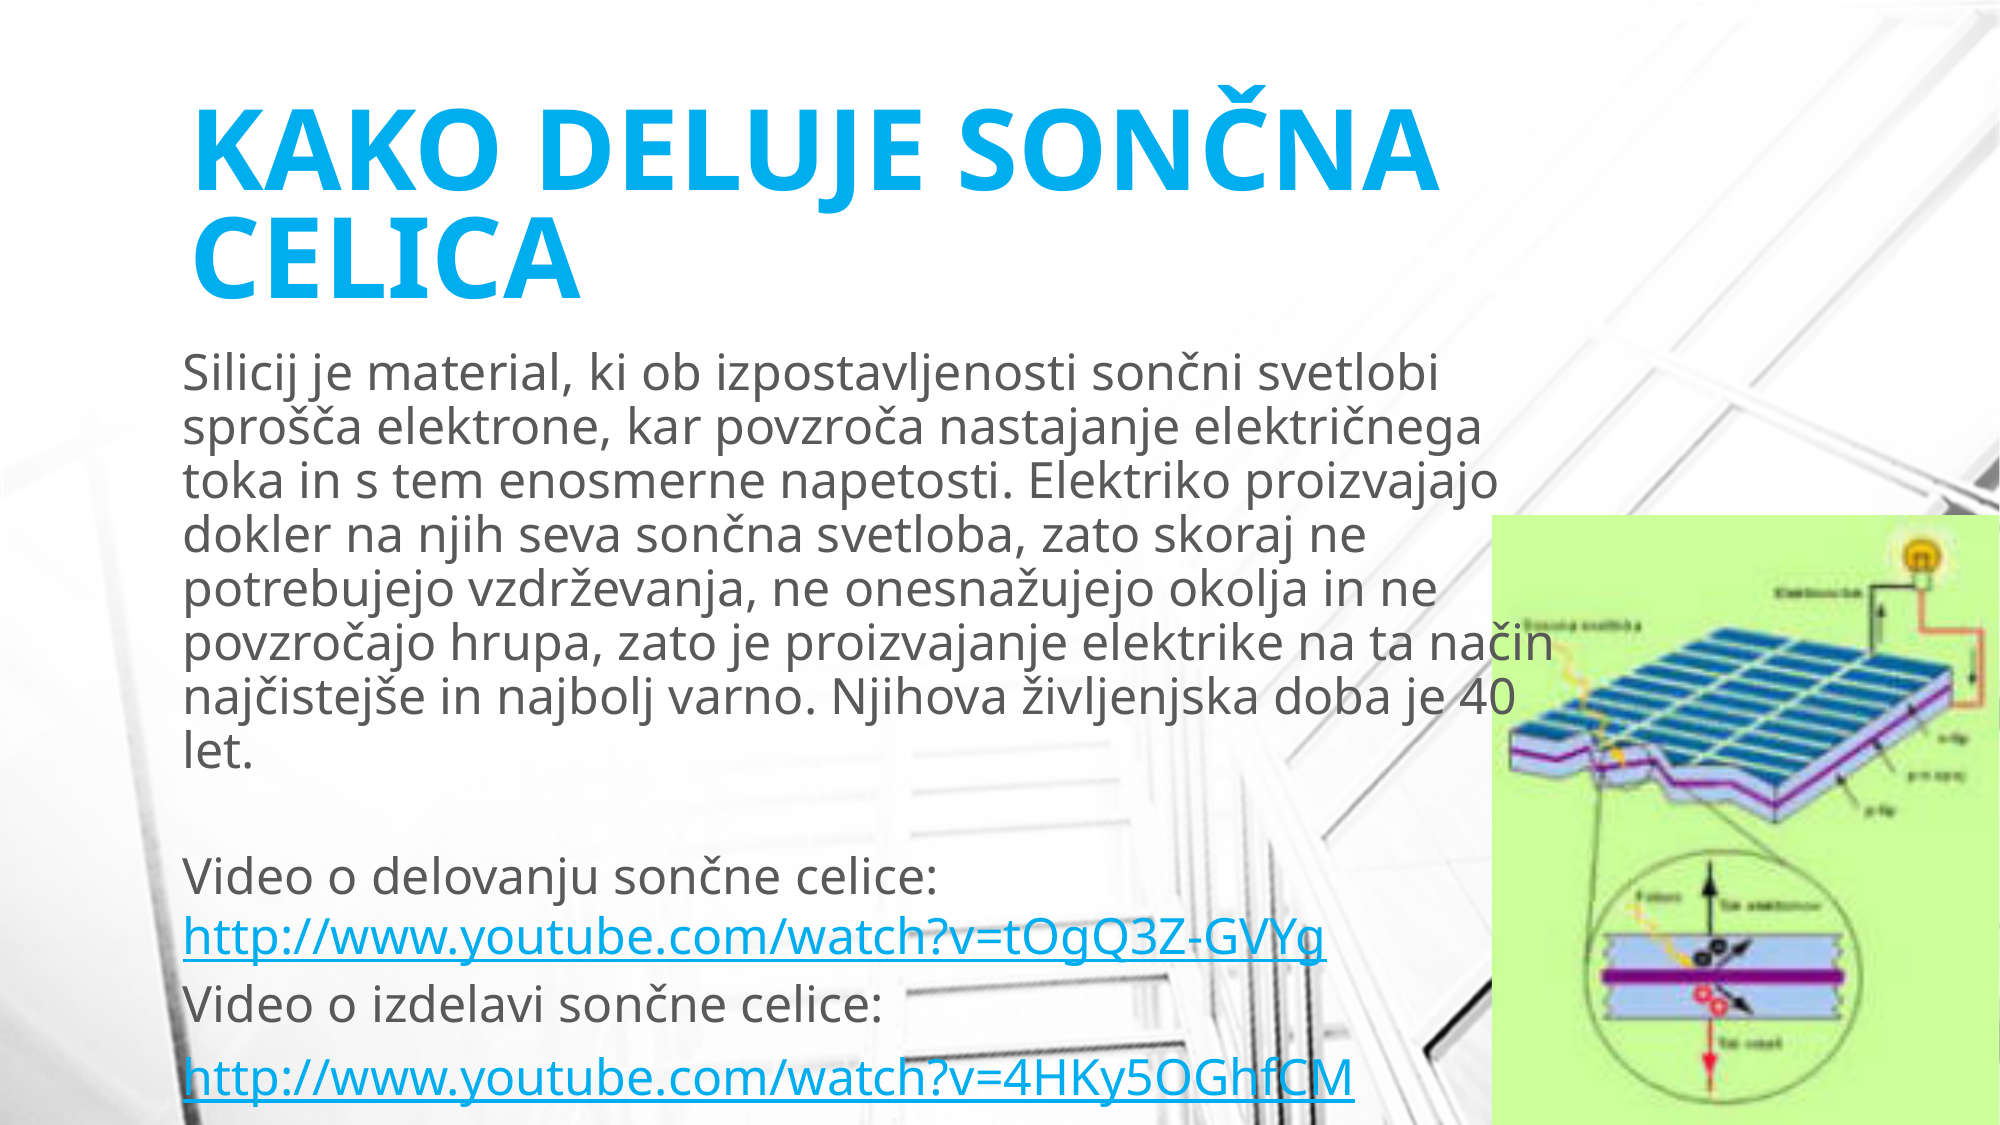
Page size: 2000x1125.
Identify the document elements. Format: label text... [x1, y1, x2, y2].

list Silicij je material, ki ob izpostavljenosti sončni svetlobi sprošča elektrone, kar povzroča nastajanje električnega toka in s tem enosmerne napetosti. Elektriko proizvajajo dokler na njih seva sončna svetloba, zato skoraj ne potrebujejo vzdrževanja, ne onesnažujejo okolja in ne povzročajo hrupa, zato je proizvajanje elektrike na ta način najčistejše in najbolj varno. Njihova življenjska doba je 40 let. Video o delovanju sončne celice: http://www.youtube.com/watch?v=tOgQ3Z-GVYg Video o izdelavi sončne celice: http://www.youtube.com/watch?v=4HKy5OGhfCM [167, 339, 1593, 1055]
picture [0, 0, 2000, 1125]
title KAKO DELUJE SONČNA CELICA [174, 87, 1600, 463]
